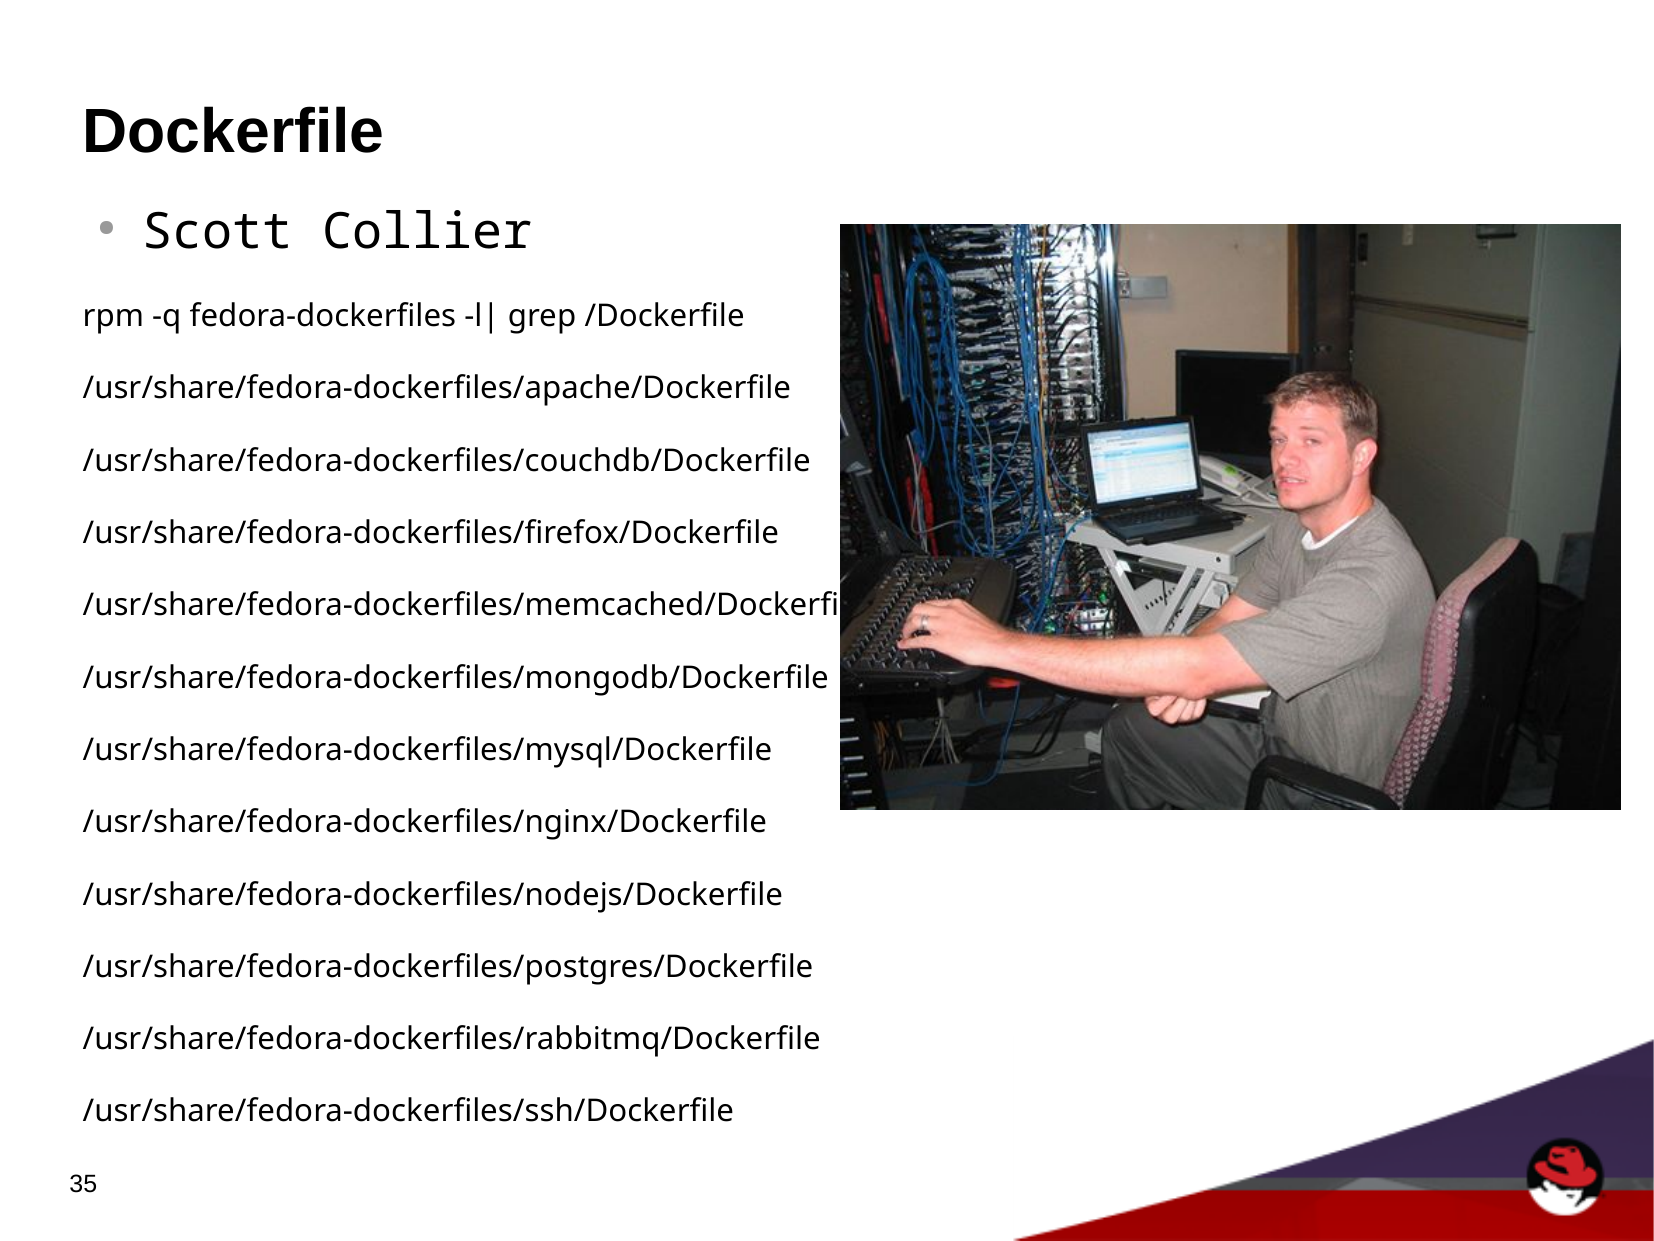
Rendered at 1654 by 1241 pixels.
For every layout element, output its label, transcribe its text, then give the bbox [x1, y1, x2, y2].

list Scott Collier rpm -q fedora-dockerfiles -l| grep /Dockerfile /usr/share/fedora-dockerfiles/apache/Dockerfile /usr/share/fedora-dockerfiles/couchdb/Dockerfile /usr/share/fedora-dockerfiles/firefox/Dockerfile /usr/share/fedora-dockerfiles/memcached/Dockerfile /usr/share/fedora-dockerfiles/mongodb/Dockerfile /usr/share/fedora-dockerfiles/mysql/Dockerfile /usr/share/fedora-dockerfiles/nginx/Dockerfile /usr/share/fedora-dockerfiles/nodejs/Dockerfile /usr/share/fedora-dockerfiles/postgres/Dockerfile /usr/share/fedora-dockerfiles/rabbitmq/Dockerfile /usr/share/fedora-dockerfiles/ssh/Dockerfile [82, 195, 1571, 1122]
picture [1012, 1036, 1654, 1241]
title Dockerfile [82, 37, 1571, 195]
picture [840, 224, 1621, 811]
